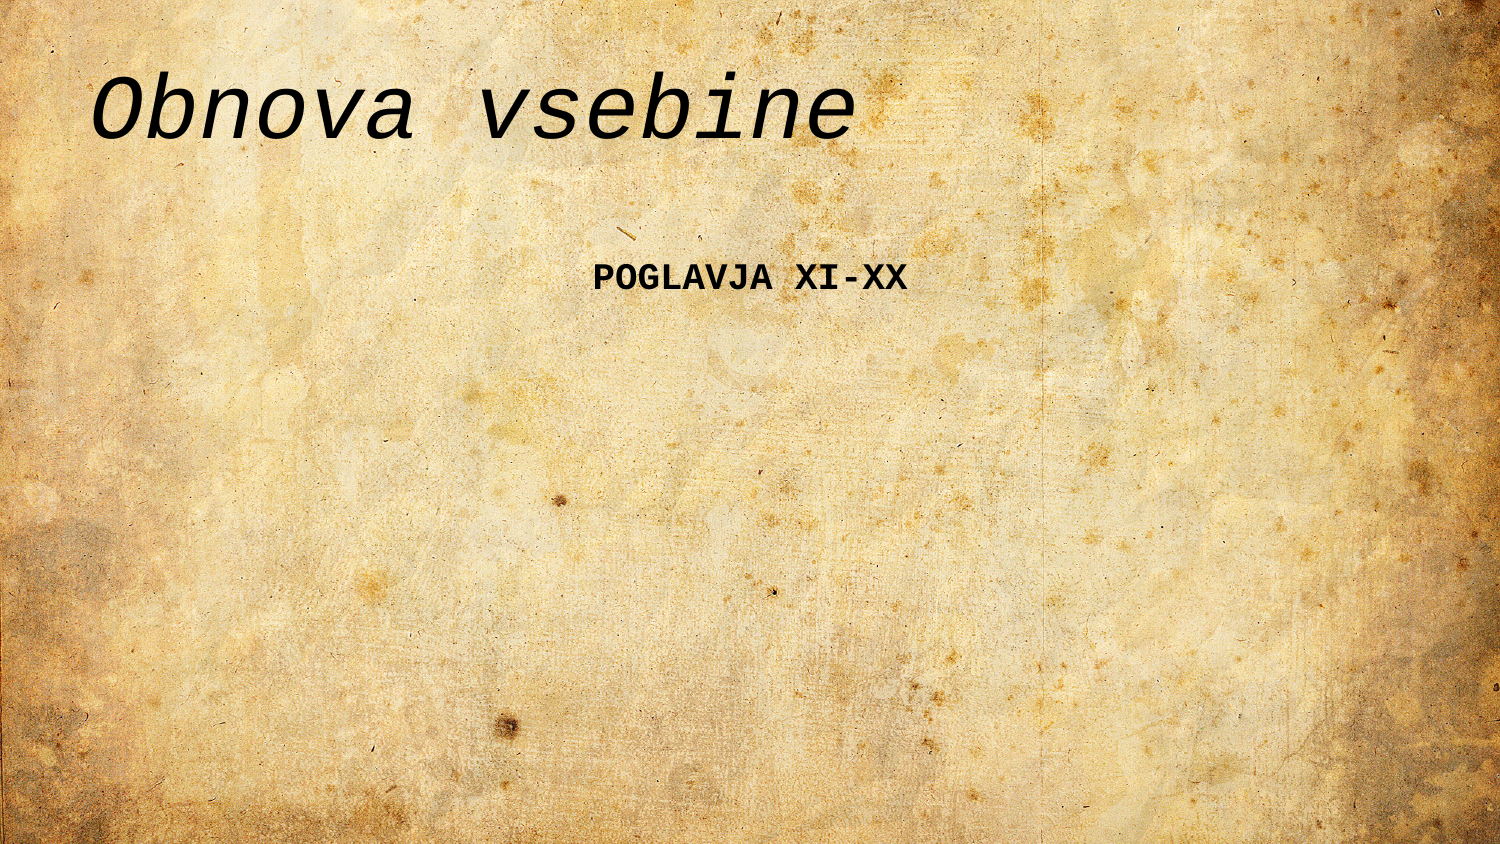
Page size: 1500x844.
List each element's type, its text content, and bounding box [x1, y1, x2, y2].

text_box POGLAVJA XI-XX [0, 244, 1500, 350]
picture [0, 350, 1500, 844]
picture [0, 0, 1500, 244]
